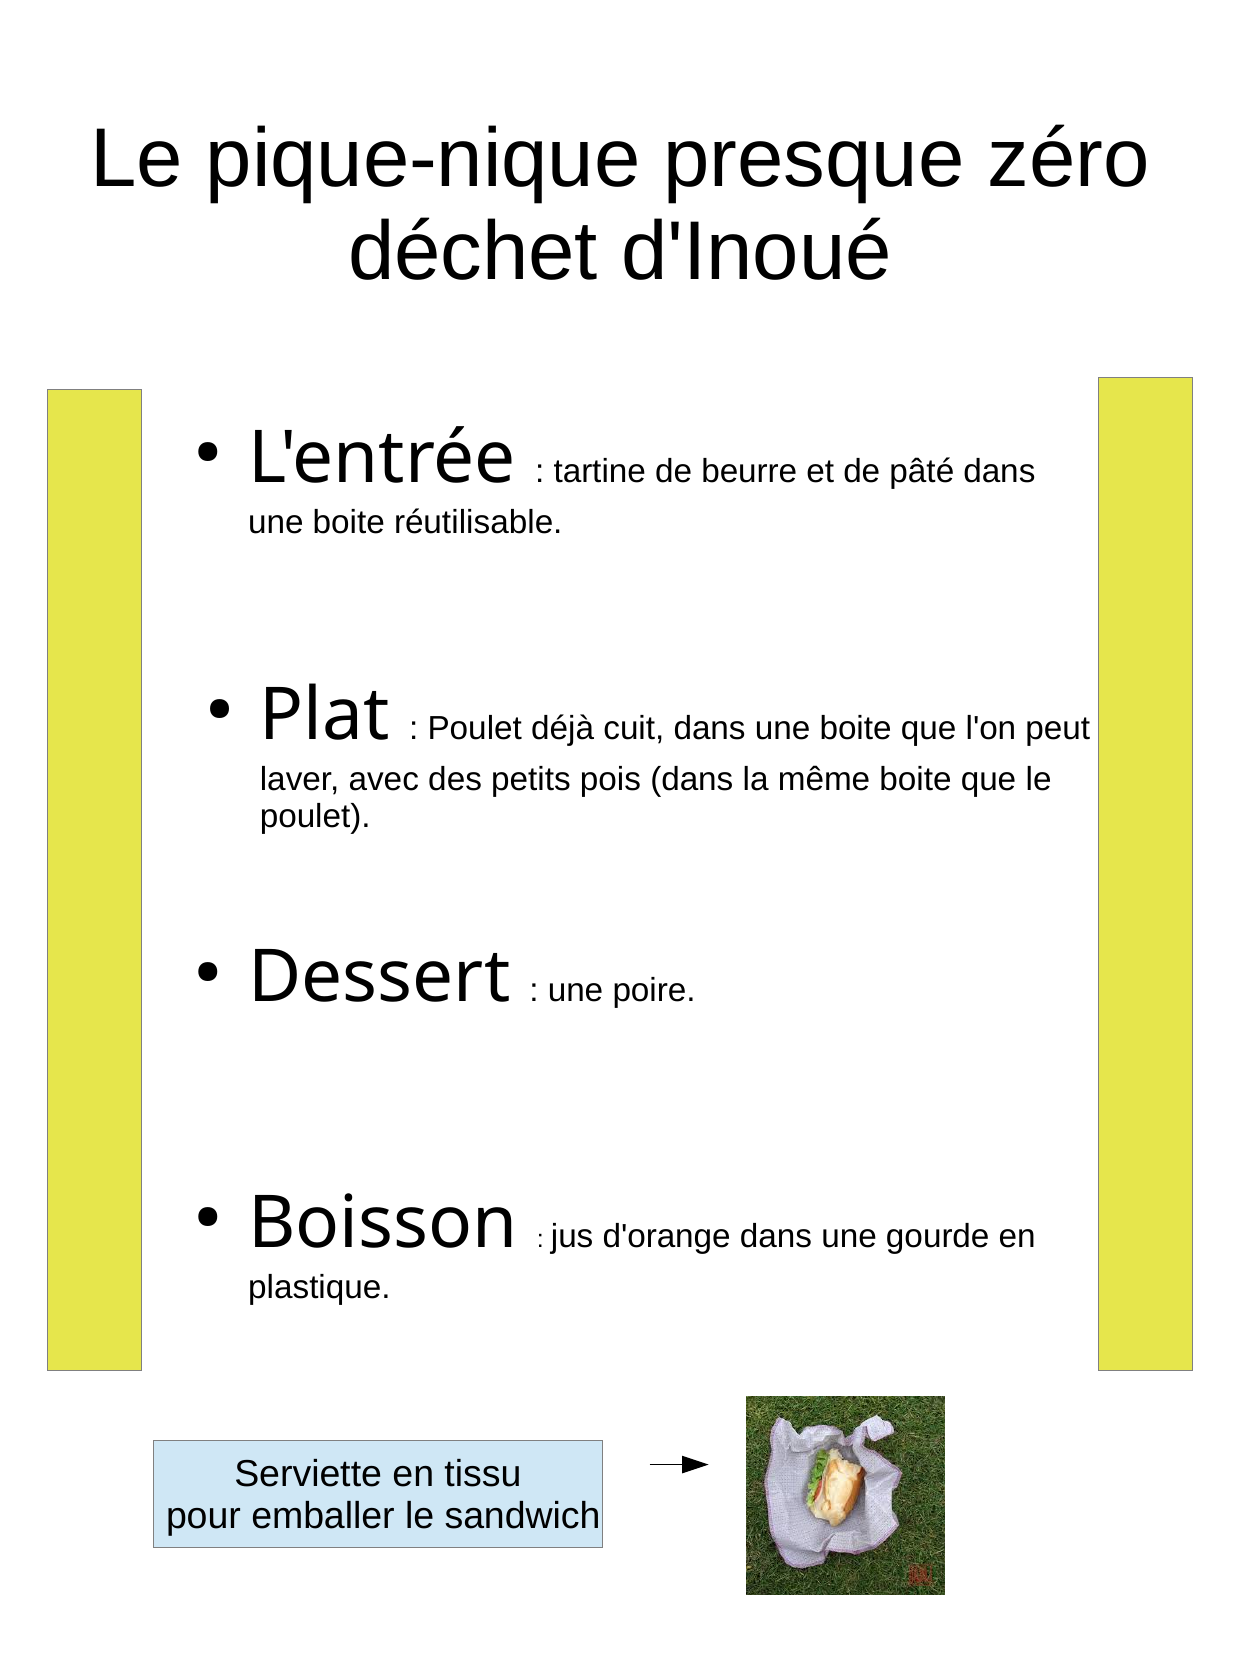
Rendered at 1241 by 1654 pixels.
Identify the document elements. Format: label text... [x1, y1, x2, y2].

text_box Serviette en tissu pour emballer le sandwich [153, 1440, 603, 1548]
text_box [1098, 377, 1193, 1371]
title Le pique-nique presque zéro déchet d'Inoué [62, 65, 1179, 342]
list L'entrée : tartine de beurre et de pâté dans une boite réutilisable. [177, 404, 1087, 603]
list Plat : Poulet déjà cuit, dans une boite que l'on peut laver, avec des petits pois (dans la même boite que le poulet). [188, 661, 1098, 860]
list Dessert : une poire. [177, 923, 1087, 1123]
list Boisson : jus d'orange dans une gourde en plastique. [177, 1169, 1087, 1368]
text_box [47, 389, 142, 1371]
picture [746, 1396, 945, 1595]
